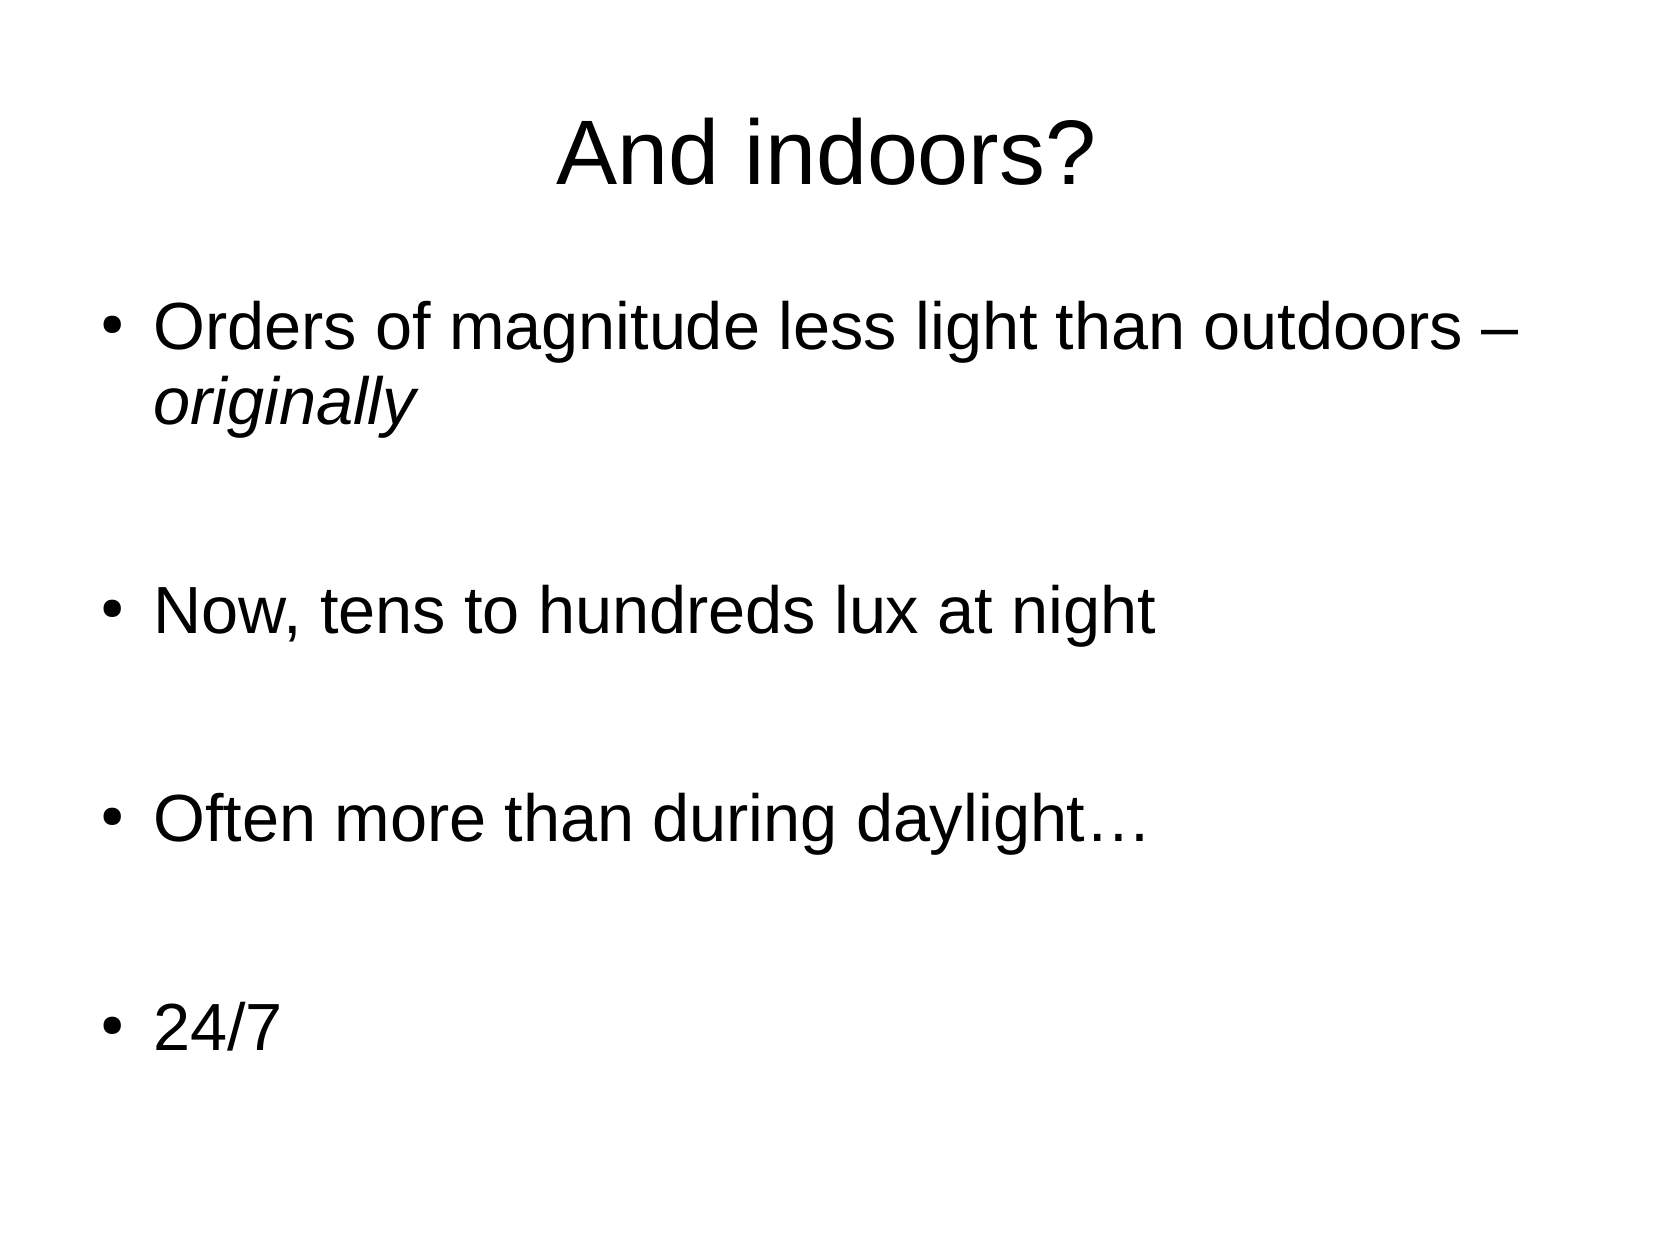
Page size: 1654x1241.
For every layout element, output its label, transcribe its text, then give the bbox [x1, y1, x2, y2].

list Orders of magnitude less light than outdoors – originally Now, tens to hundreds lux at night Often more than during daylight… 24/7 [82, 289, 1571, 1108]
title And indoors? [82, 23, 1571, 283]
